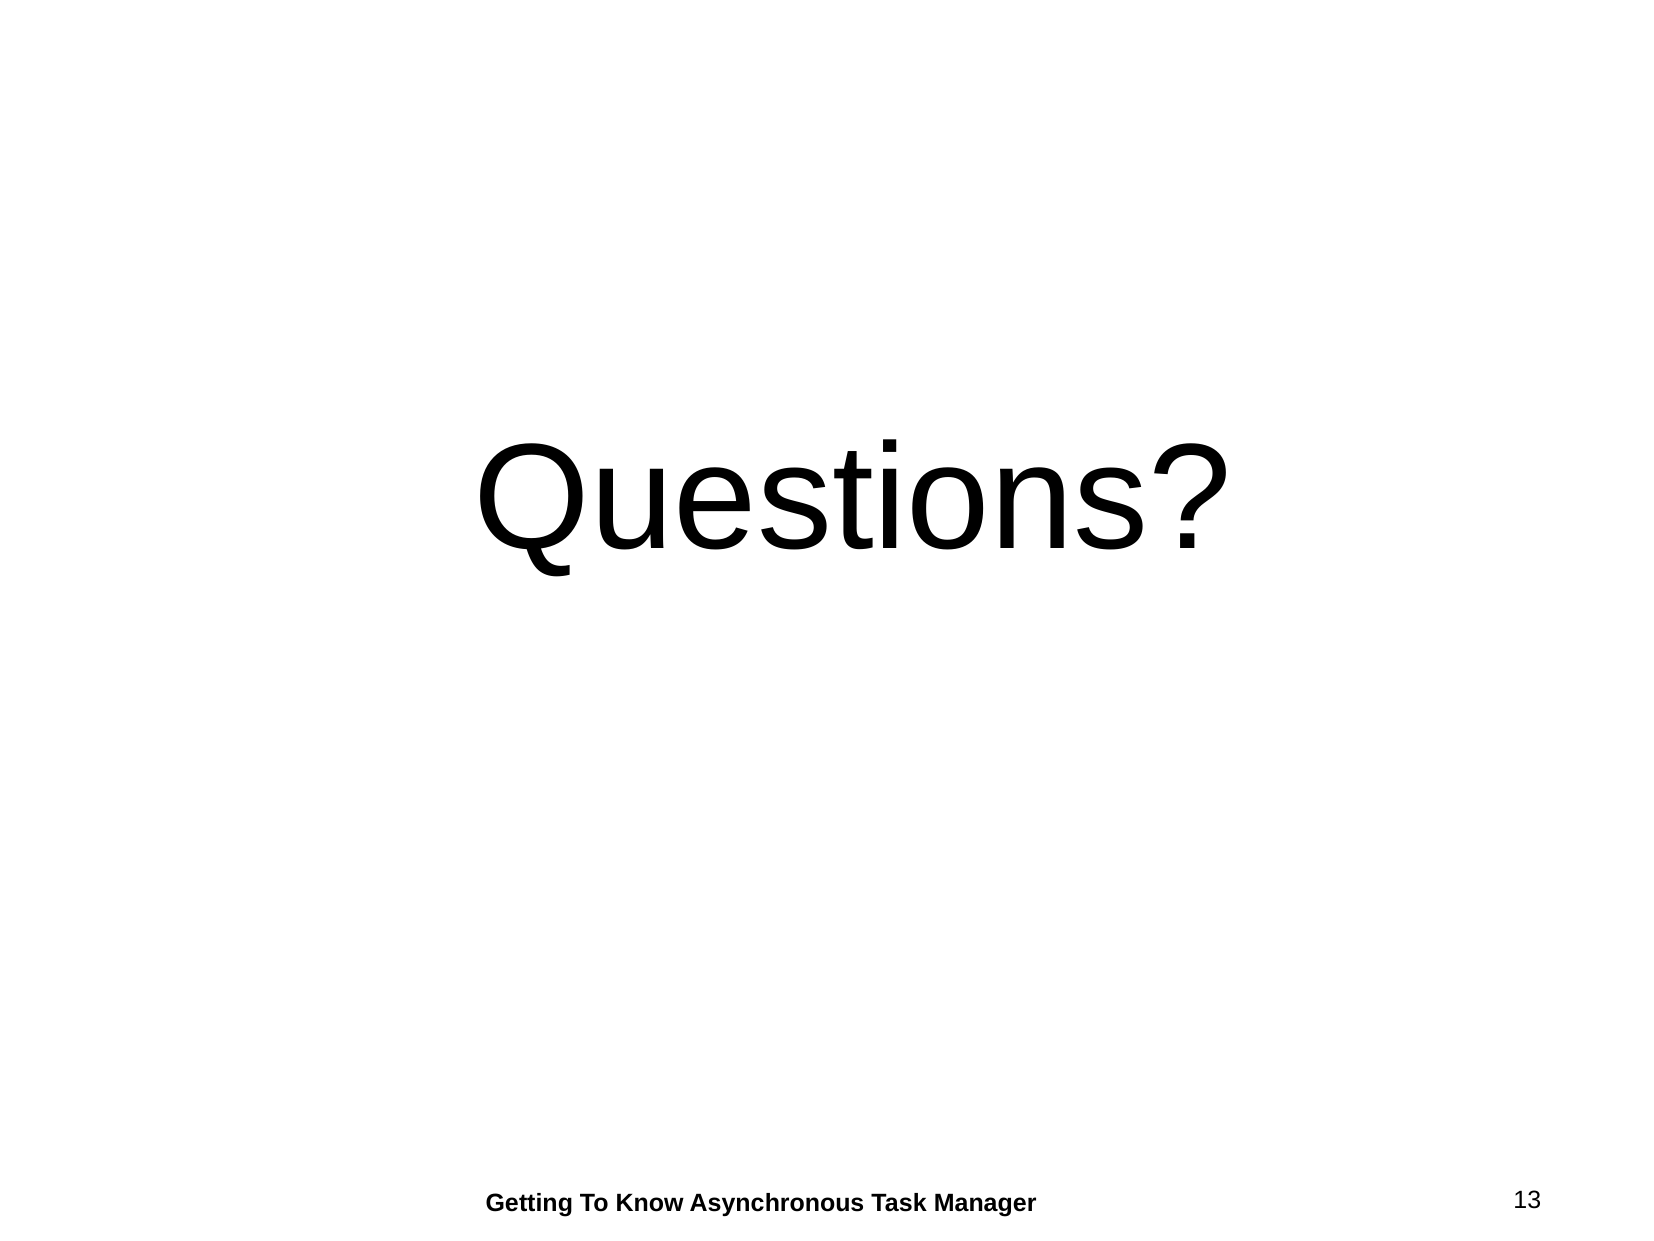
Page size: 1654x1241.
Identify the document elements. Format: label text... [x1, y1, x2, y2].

list Questions? [75, 412, 1564, 731]
